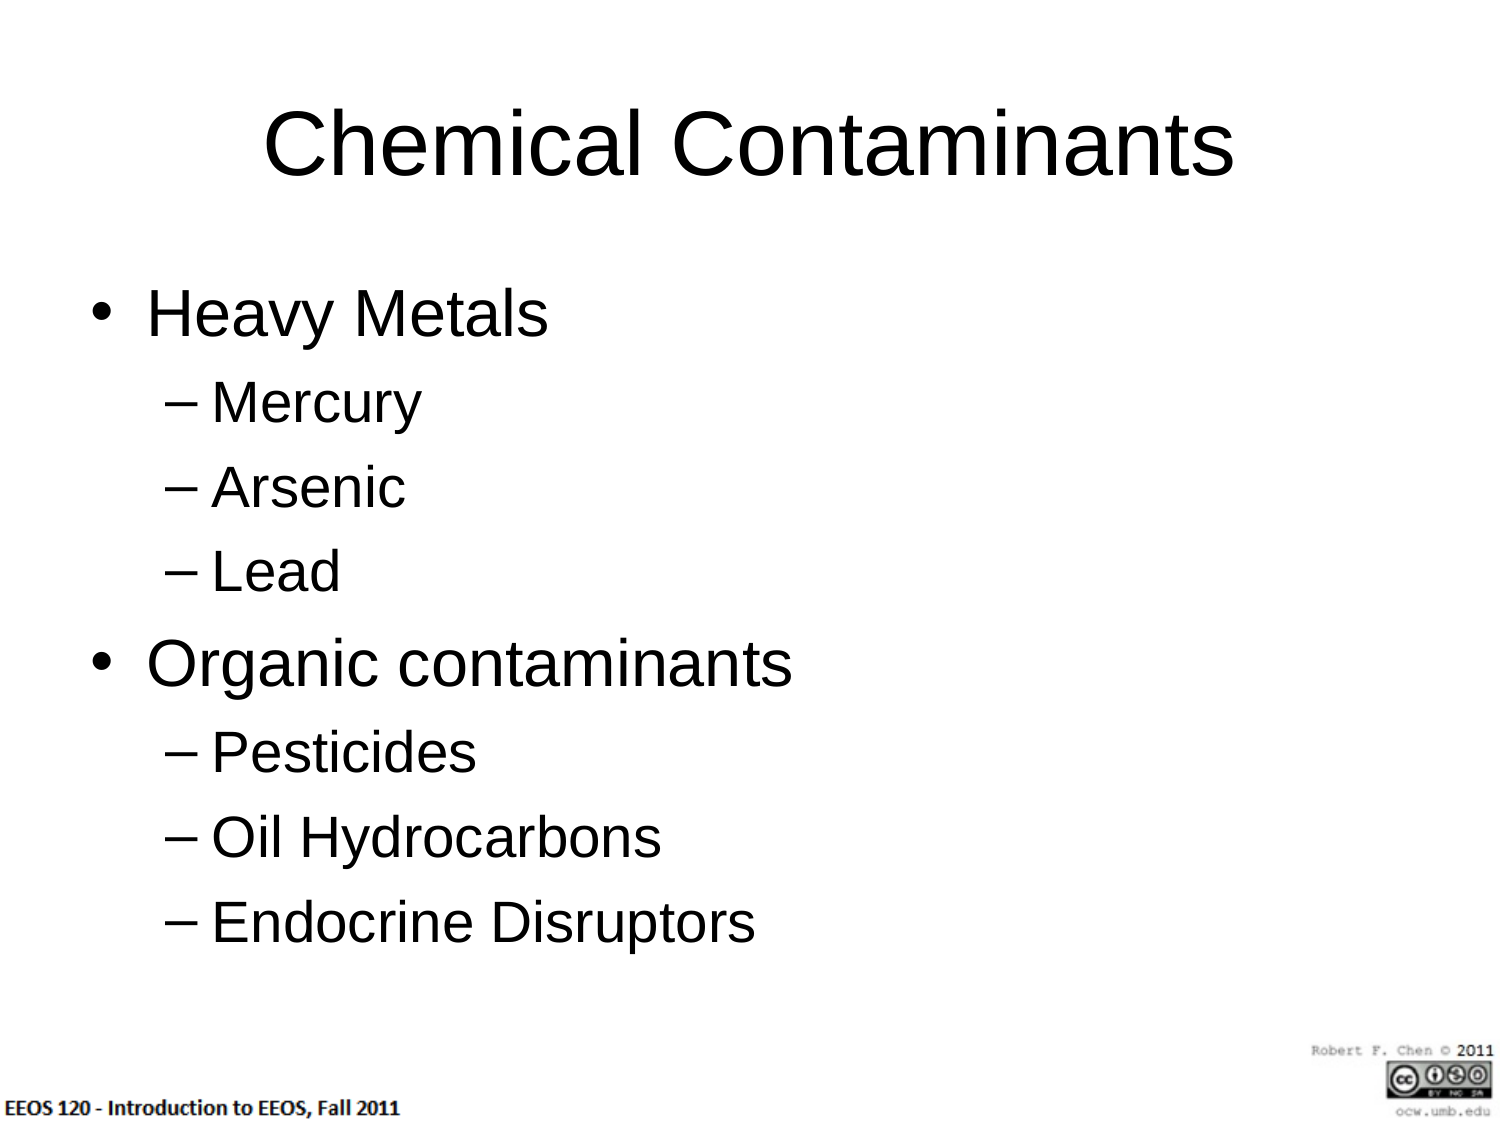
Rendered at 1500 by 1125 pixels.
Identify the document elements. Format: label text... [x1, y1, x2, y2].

picture [0, 1090, 405, 1125]
list Heavy Metals Mercury Arsenic Lead Organic contaminants Pesticides Oil Hydrocarbons Endocrine Disruptors [75, 262, 1426, 1046]
picture [1304, 1039, 1500, 1125]
title Chemical Contaminants [75, 45, 1426, 233]
